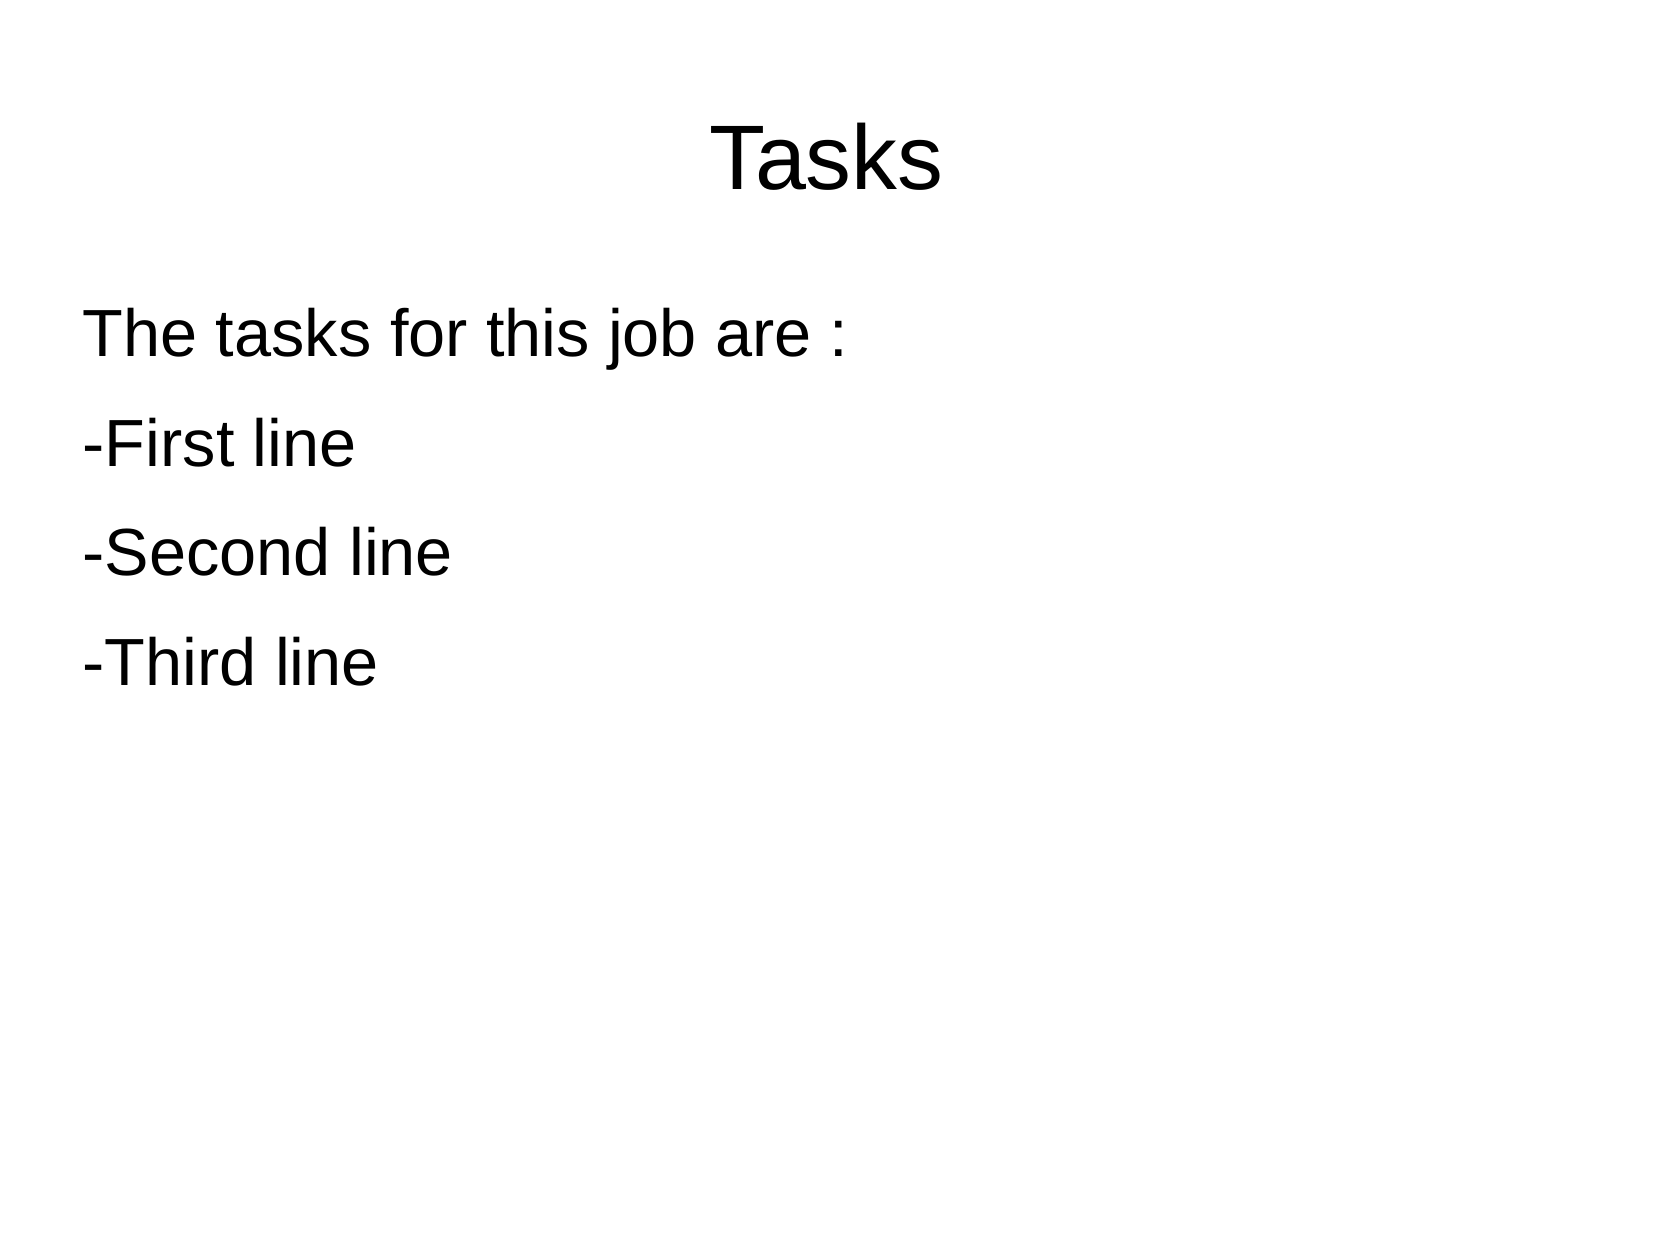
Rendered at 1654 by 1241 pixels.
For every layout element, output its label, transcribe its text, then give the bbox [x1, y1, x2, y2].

title Tasks [82, 49, 1571, 257]
list The tasks for this job are : -First line -Second line -Third line [82, 290, 1571, 1109]
